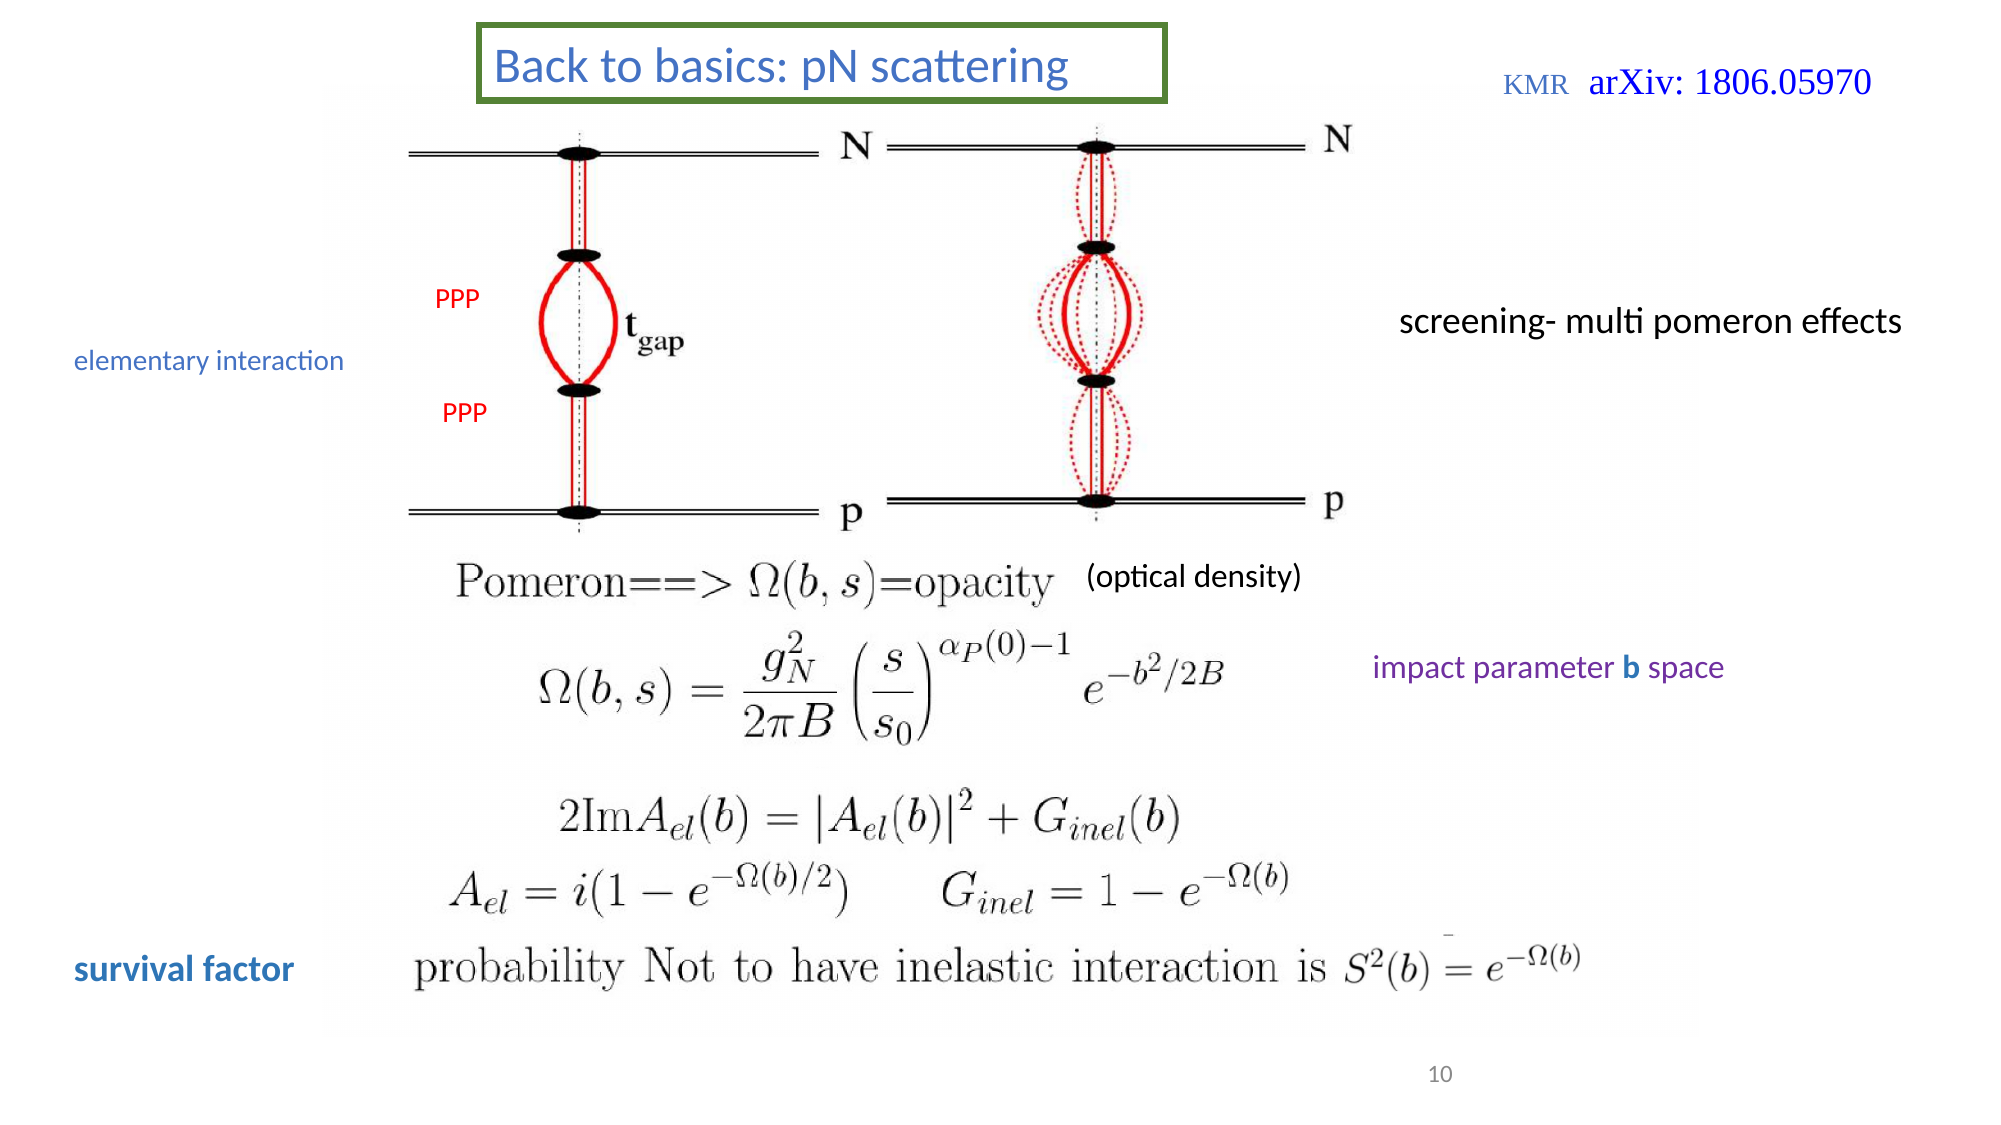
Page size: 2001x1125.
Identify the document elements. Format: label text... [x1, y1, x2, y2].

text_box (optical density) [1070, 546, 1409, 603]
picture [322, 84, 1699, 1037]
text_box PPP [419, 271, 532, 323]
text_box PPP [427, 385, 540, 436]
text_box survival factor [58, 936, 384, 997]
text_box [1412, 1042, 1863, 1103]
text_box elementary interaction [58, 334, 384, 385]
text_box screening- multi pomeron effects [1384, 288, 1962, 350]
text_box Back to basics: pN scattering [478, 24, 1166, 101]
text_box impact parameter b space [1357, 637, 1783, 694]
text_box KMR arXiv: 1806.05970 [1488, 49, 2000, 110]
